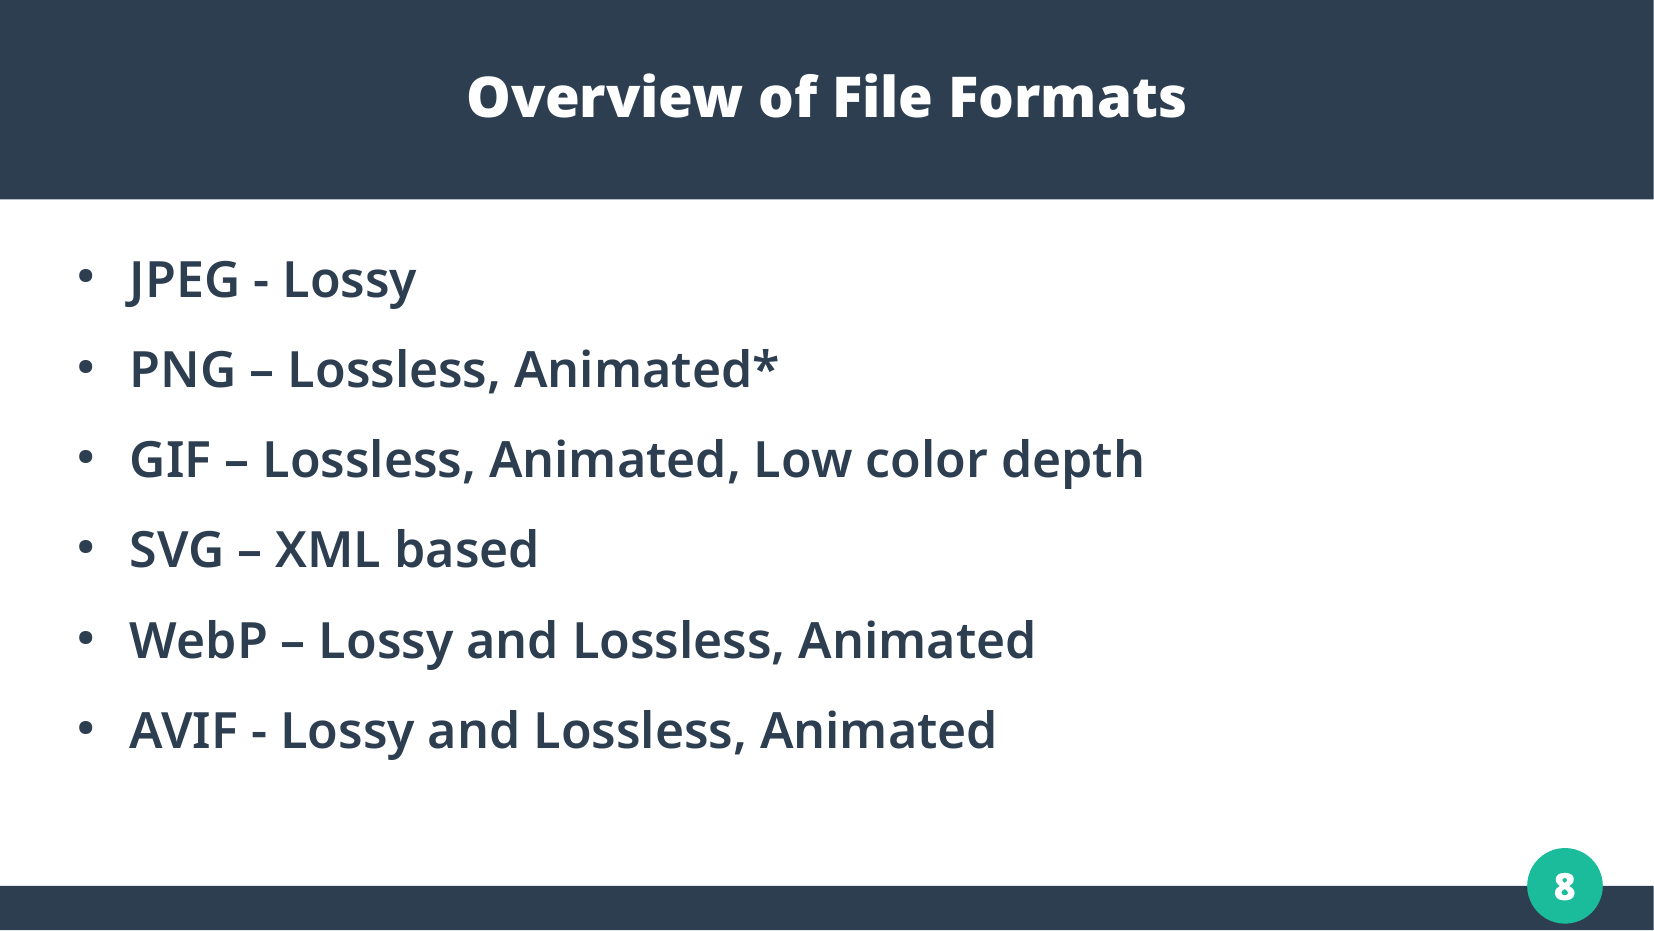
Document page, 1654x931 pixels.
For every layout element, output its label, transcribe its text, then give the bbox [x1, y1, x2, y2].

list JPEG - Lossy PNG – Lossless, Animated* GIF – Lossless, Animated, Low color depth SVG – XML based WebP – Lossy and Lossless, Animated AVIF - Lossy and Lossless, Animated [59, 243, 1595, 864]
title Overview of File Formats [59, 37, 1595, 155]
